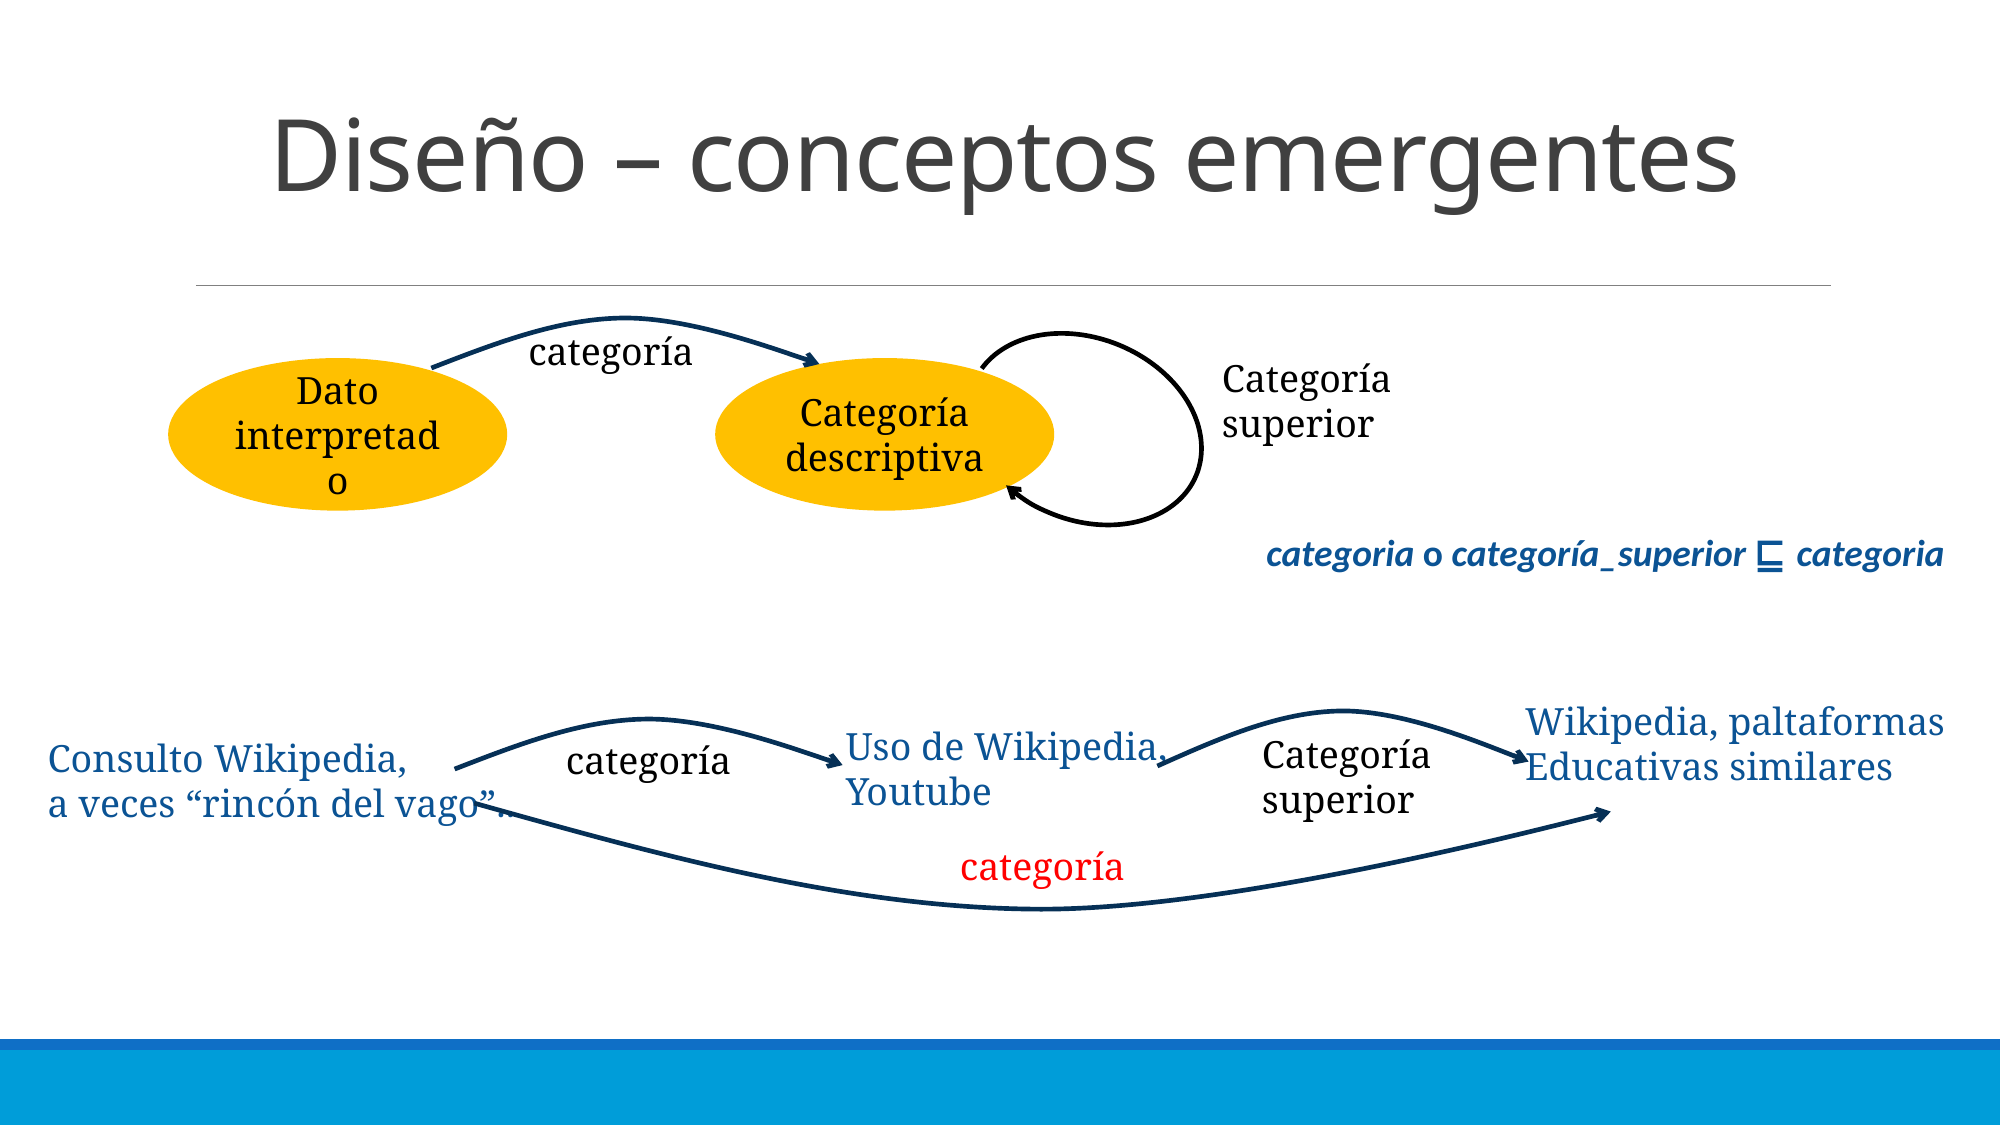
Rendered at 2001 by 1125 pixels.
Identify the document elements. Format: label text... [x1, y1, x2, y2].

text_box categoría [551, 729, 747, 790]
text_box Consulto Wikipedia, a veces “rincón del vago”.. [33, 728, 531, 833]
text_box categoría [944, 835, 1140, 896]
title Diseño – conceptos emergentes [180, 47, 1830, 220]
text_box Dato interpretado [169, 359, 506, 510]
text_box Categoría superior [1247, 723, 1457, 829]
text_box Wikipedia, paltaformas Educativas similares [1510, 690, 1961, 796]
text_box Categoría superior [1207, 347, 1417, 453]
text_box categoría [513, 320, 709, 381]
text_box categoria o categoría_superior ⊑ categoria [1251, 521, 1968, 582]
text_box Categoría descriptiva [716, 359, 1053, 510]
text_box Uso de Wikipedia, Youtube [831, 715, 1193, 821]
